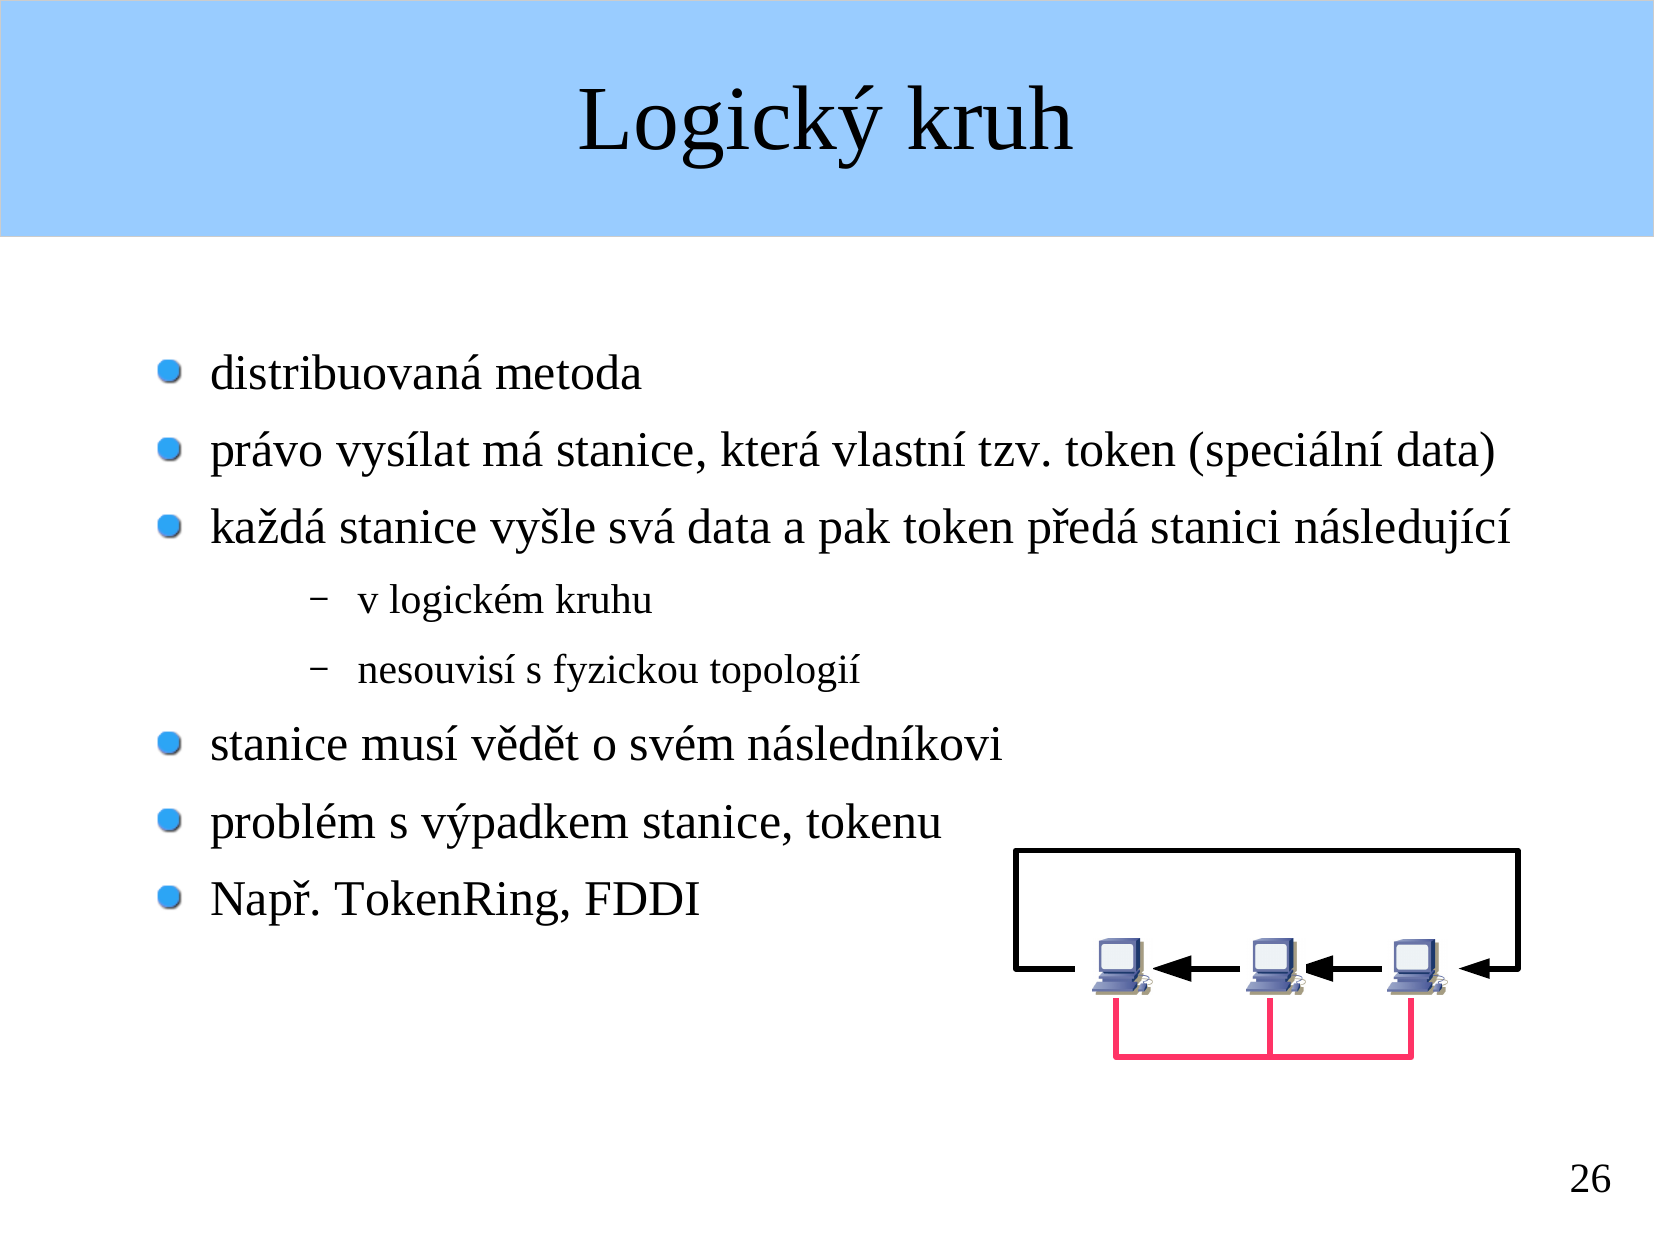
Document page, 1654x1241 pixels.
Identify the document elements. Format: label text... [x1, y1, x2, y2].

picture [1246, 938, 1306, 995]
picture [1092, 938, 1153, 995]
list distribuovaná metoda právo vysílat má stanice, která vlastní tzv. token (speciální data) každá stanice vyšle svá data a pak token předá stanici následující v logickém kruhu nesouvisí s fyzickou topologií stanice musí vědět o svém následníkovi problém s výpadkem stanice, tokenu Např. TokenRing, FDDI [121, 344, 1534, 1157]
title Logický kruh [0, 0, 1654, 237]
picture [1387, 939, 1448, 995]
